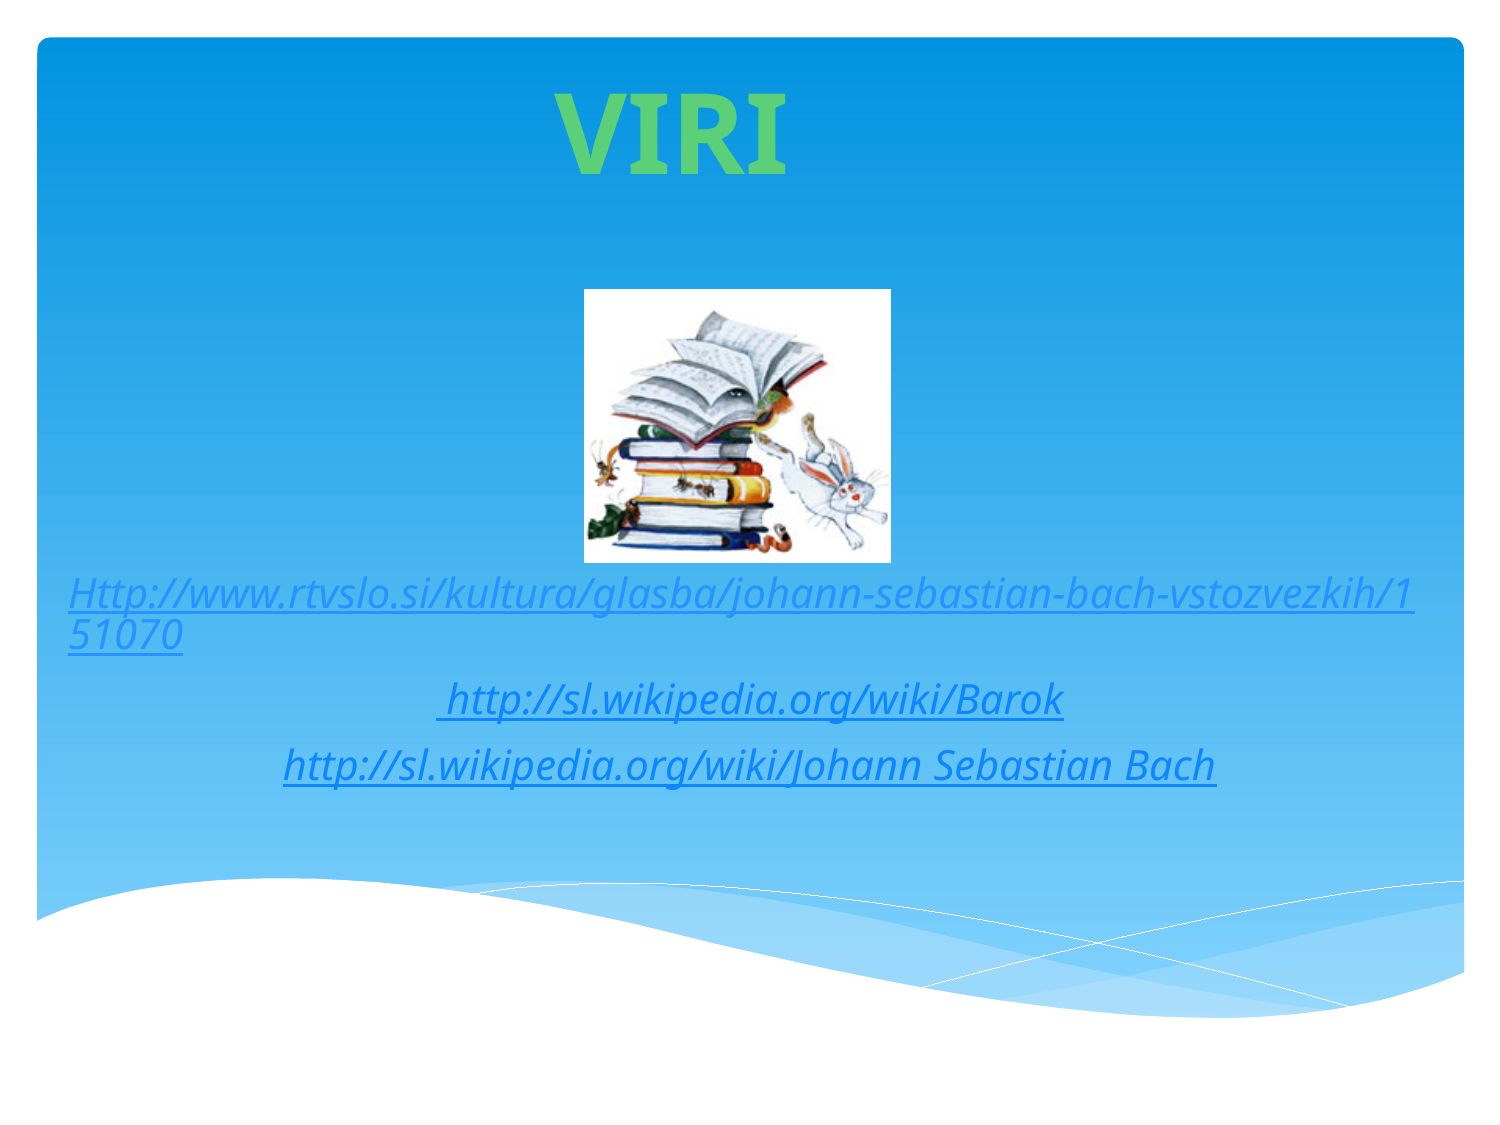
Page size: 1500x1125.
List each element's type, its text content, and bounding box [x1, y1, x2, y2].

picture [584, 289, 891, 563]
subtitle Http://www.rtvslo.si/kultura/glasba/johann-sebastian-bach-vstozvezkih/151070 http://sl.wikipedia.org/wiki/Barok http://sl.wikipedia.org/wiki/Johann Sebastian Bach [53, 267, 1447, 1035]
text_box VIRI [539, 54, 805, 205]
